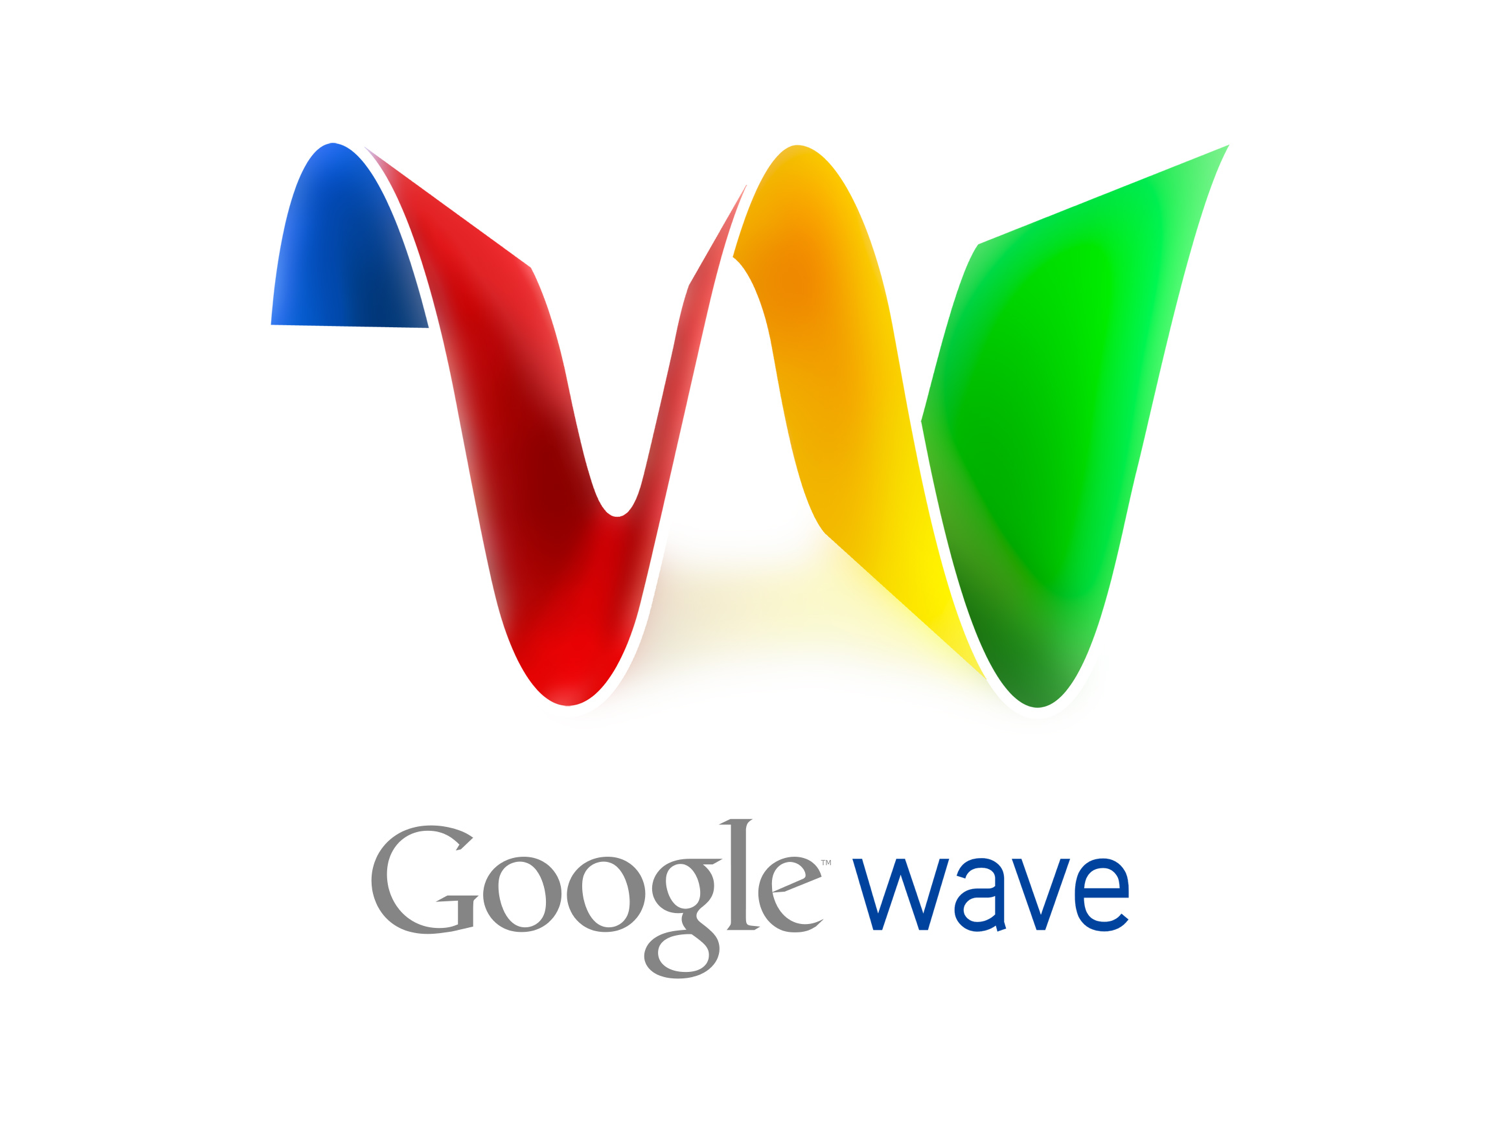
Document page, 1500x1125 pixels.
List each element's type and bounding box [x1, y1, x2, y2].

picture [238, 127, 1262, 998]
